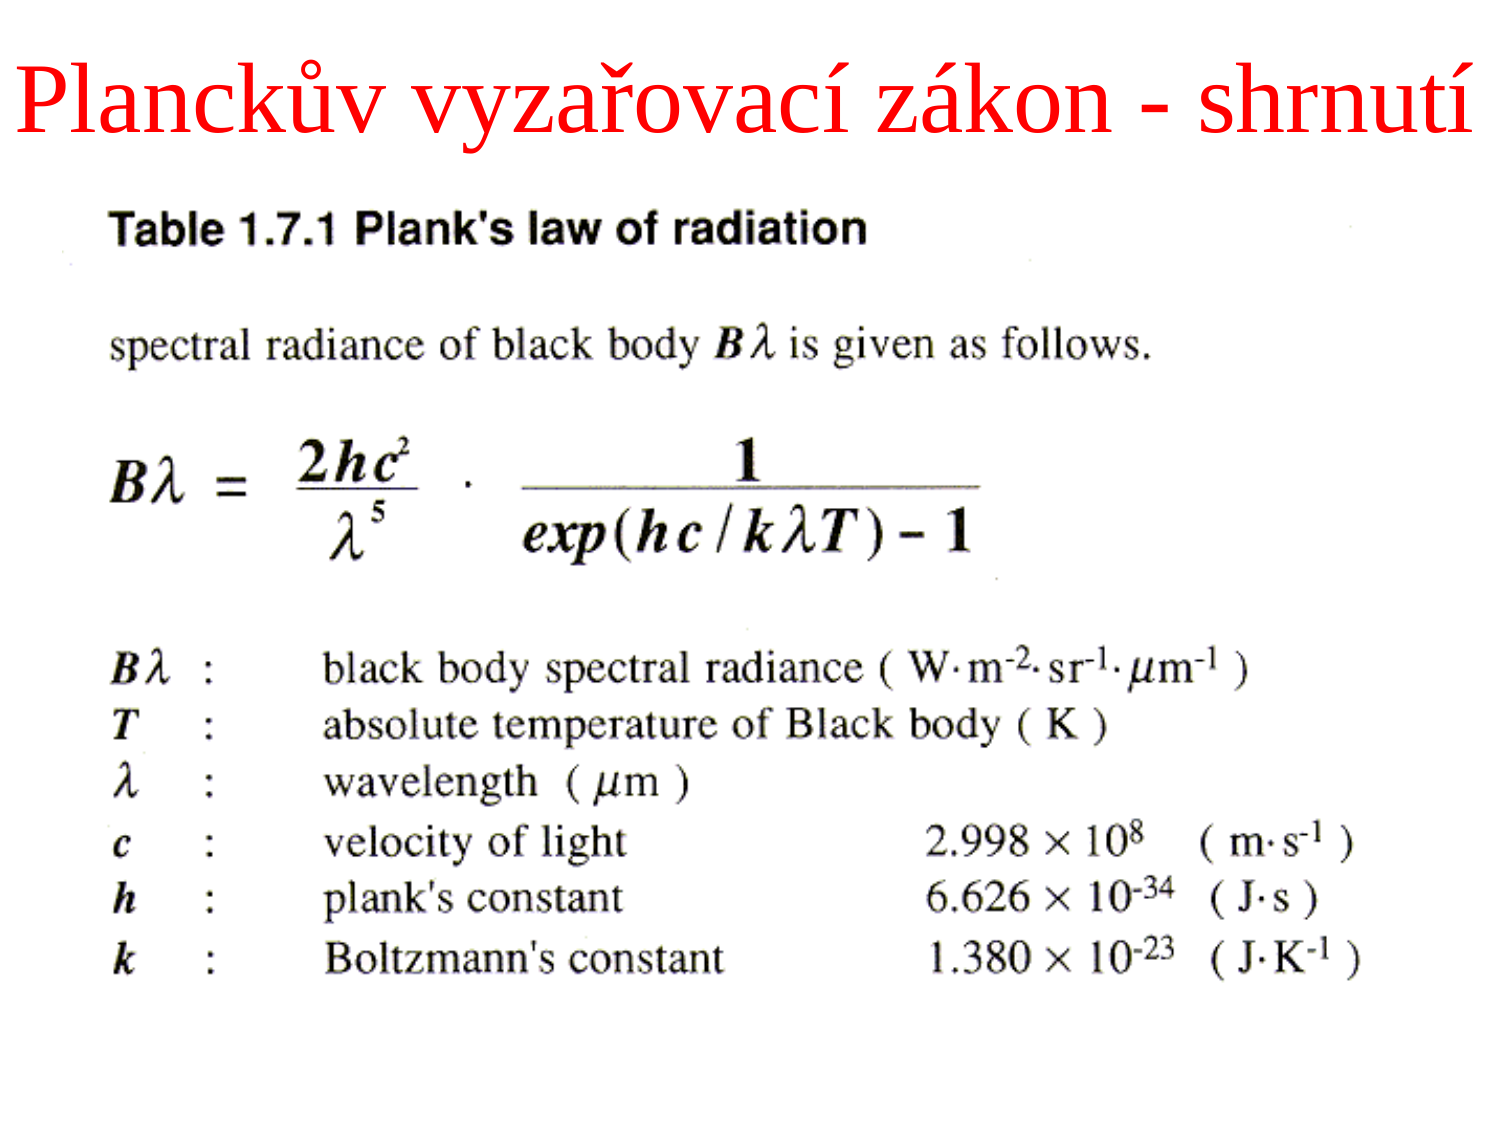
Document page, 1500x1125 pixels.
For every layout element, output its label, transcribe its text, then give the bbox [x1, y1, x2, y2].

picture [62, 180, 1438, 1052]
text_box Planckův vyzařovací zákon - shrnutí [0, 24, 1491, 161]
